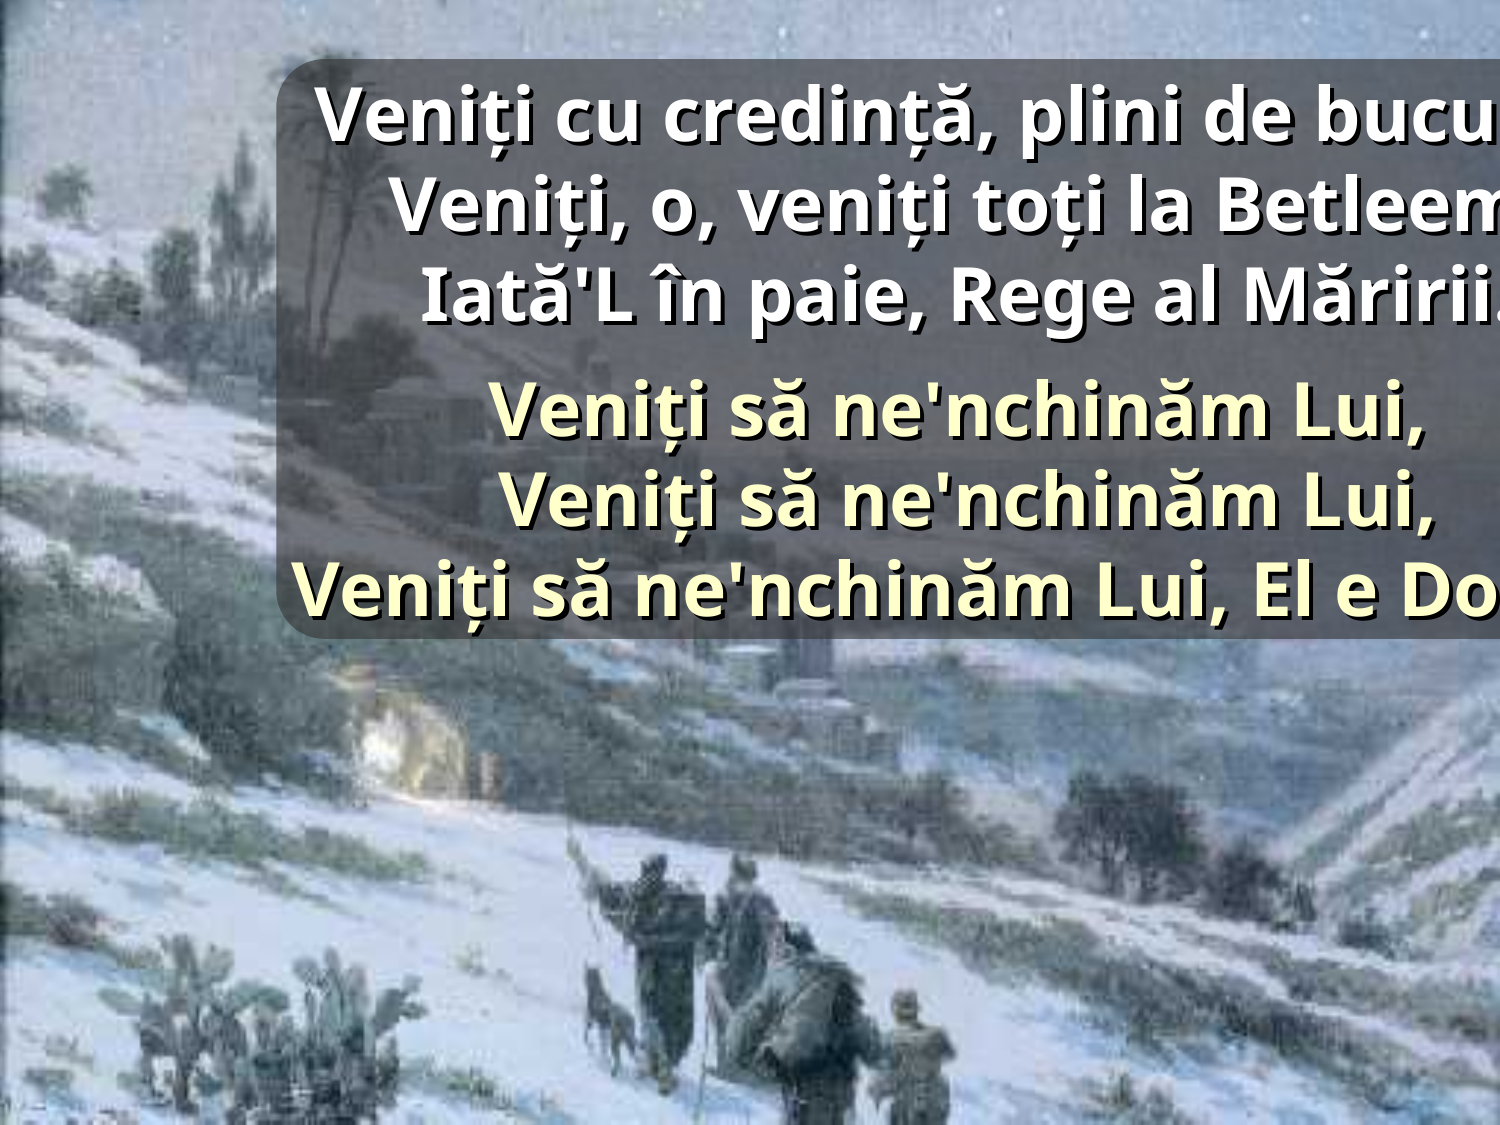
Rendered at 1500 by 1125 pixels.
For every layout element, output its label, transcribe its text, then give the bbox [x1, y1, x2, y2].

text_box Veniţi cu credinţă, plini de bucurie, Veniţi, o, veniţi toţi la Betleem! Iată'L în paie, Rege al Măririi. Veniţi să ne'nchinăm Lui, Veniţi să ne'nchinăm Lui, Veniţi să ne'nchinăm Lui, El e Domn! [276, 59, 1456, 639]
picture [0, 0, 1500, 1125]
